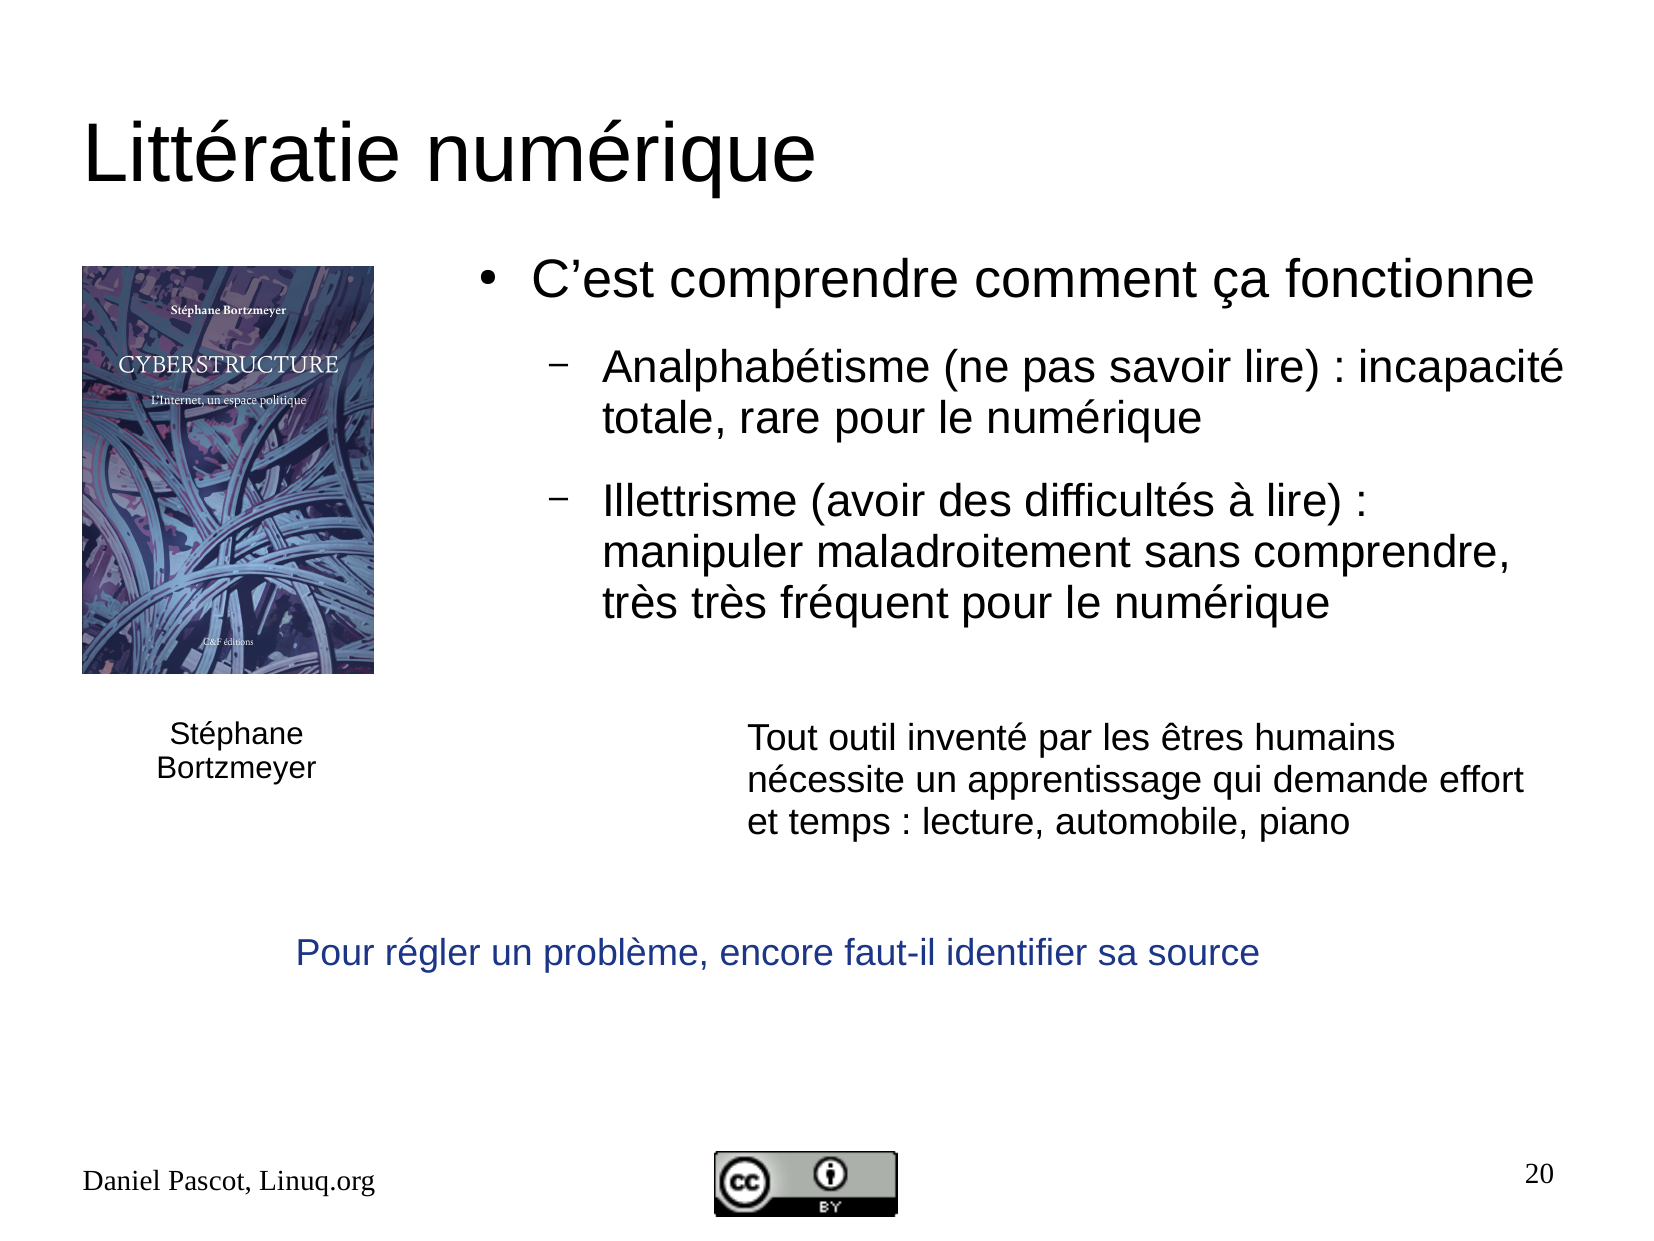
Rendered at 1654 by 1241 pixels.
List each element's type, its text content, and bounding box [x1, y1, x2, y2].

picture [714, 1151, 898, 1217]
picture [82, 266, 374, 674]
title Littératie numérique [82, 49, 1571, 257]
list C’est comprendre comment ça fonctionne Analphabétisme (ne pas savoir lire) : incapacité totale, rare pour le numérique Illettrisme (avoir des difficultés à lire) : manipuler maladroitement sans comprendre, très très fréquent pour le numérique [460, 248, 1572, 815]
text_box Tout outil inventé par les êtres humains nécessite un apprentissage qui demande effort et temps : lecture, automobile, piano [732, 708, 1548, 898]
text_box Stéphane Bortzmeyer [131, 708, 343, 793]
text_box Pour régler un problème, encore faut-il identifier sa source [280, 923, 1276, 981]
